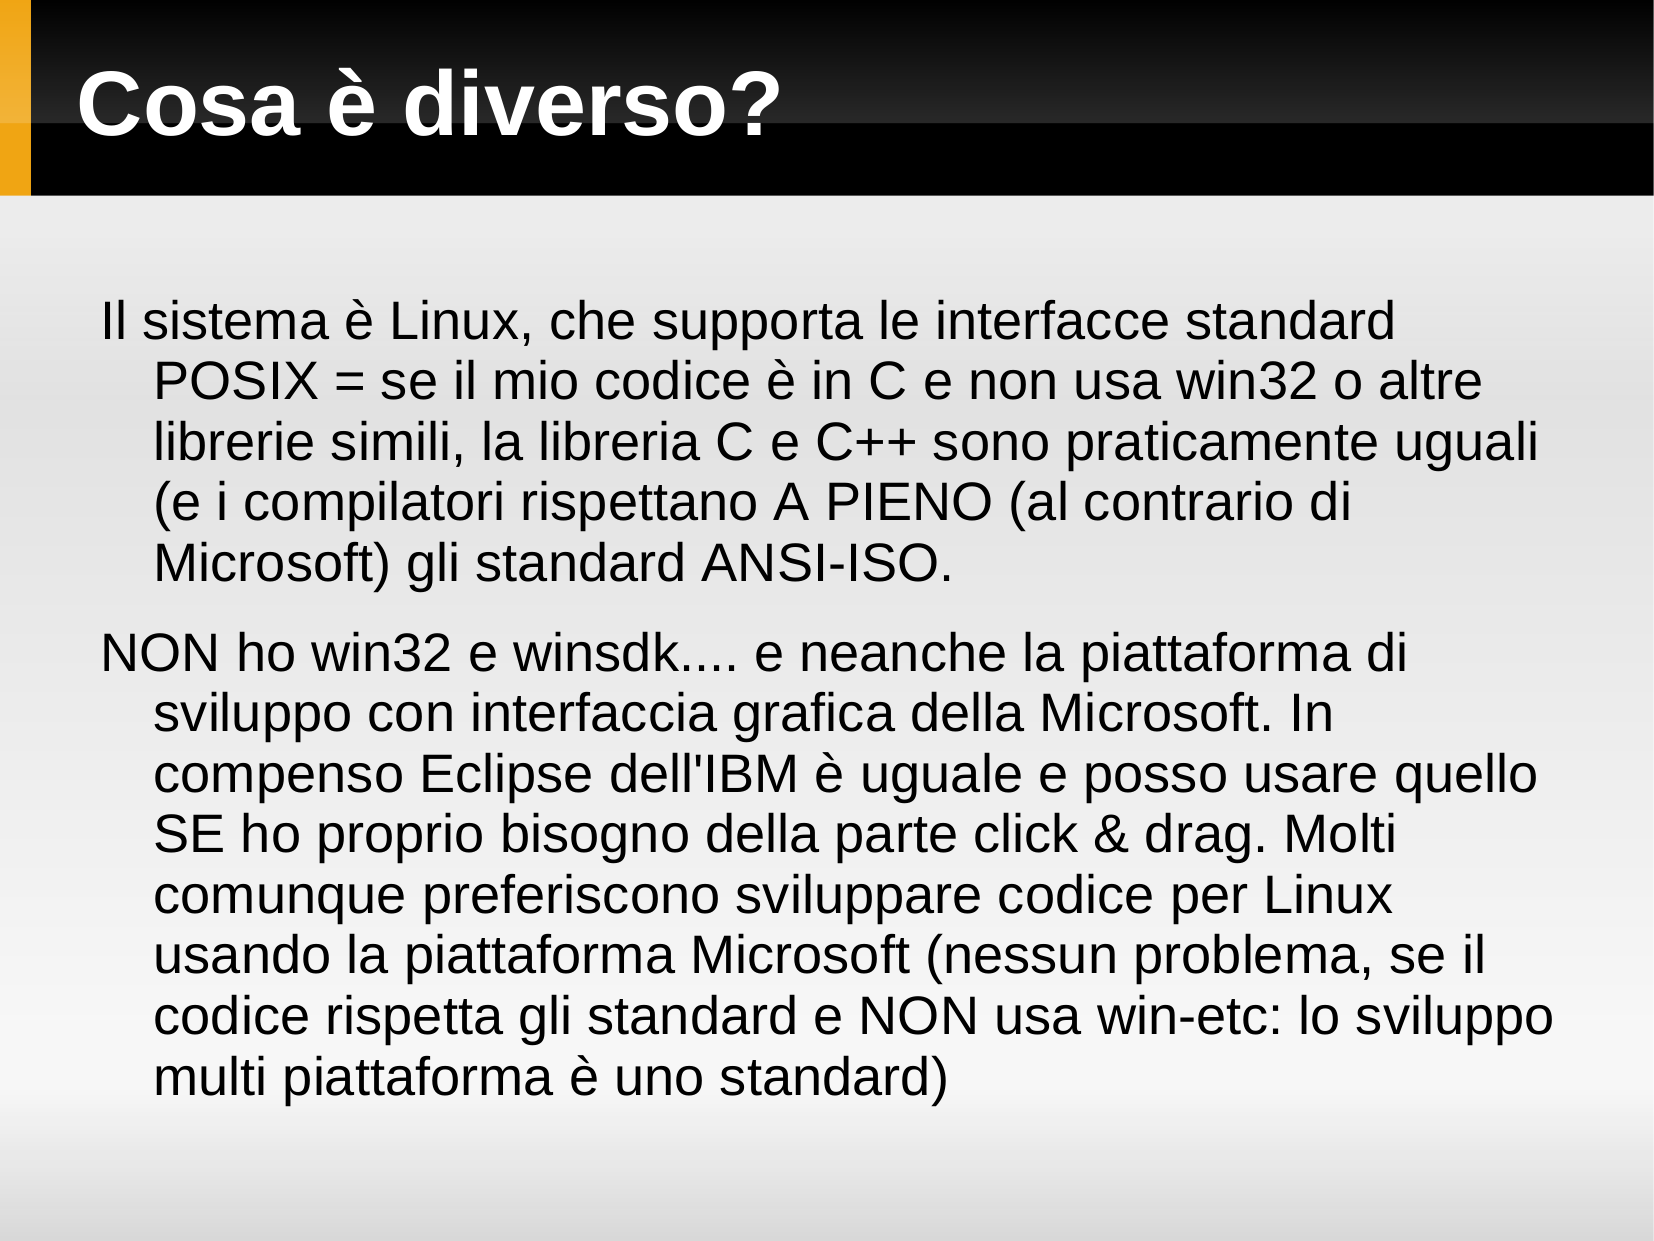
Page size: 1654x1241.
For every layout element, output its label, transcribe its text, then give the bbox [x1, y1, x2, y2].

picture [0, 0, 1654, 1241]
list Il sistema è Linux, che supporta le interfacce standard POSIX = se il mio codice è in C e non usa win32 o altre librerie simili, la libreria C e C++ sono praticamente uguali (e i compilatori rispettano A PIENO (al contrario di Microsoft) gli standard ANSI-ISO. NON ho win32 e winsdk.... e neanche la piattaforma di sviluppo con interfaccia grafica della Microsoft. In compenso Eclipse dell'IBM è uguale e posso usare quello SE ho proprio bisogno della parte click & drag. Molti comunque preferiscono sviluppare codice per Linux usando la piattaforma Microsoft (nessun problema, se il codice rispetta gli standard e NON usa win-etc: lo sviluppo multi piattaforma è uno standard) [82, 290, 1571, 1109]
title Cosa è diverso? [76, 0, 1565, 208]
